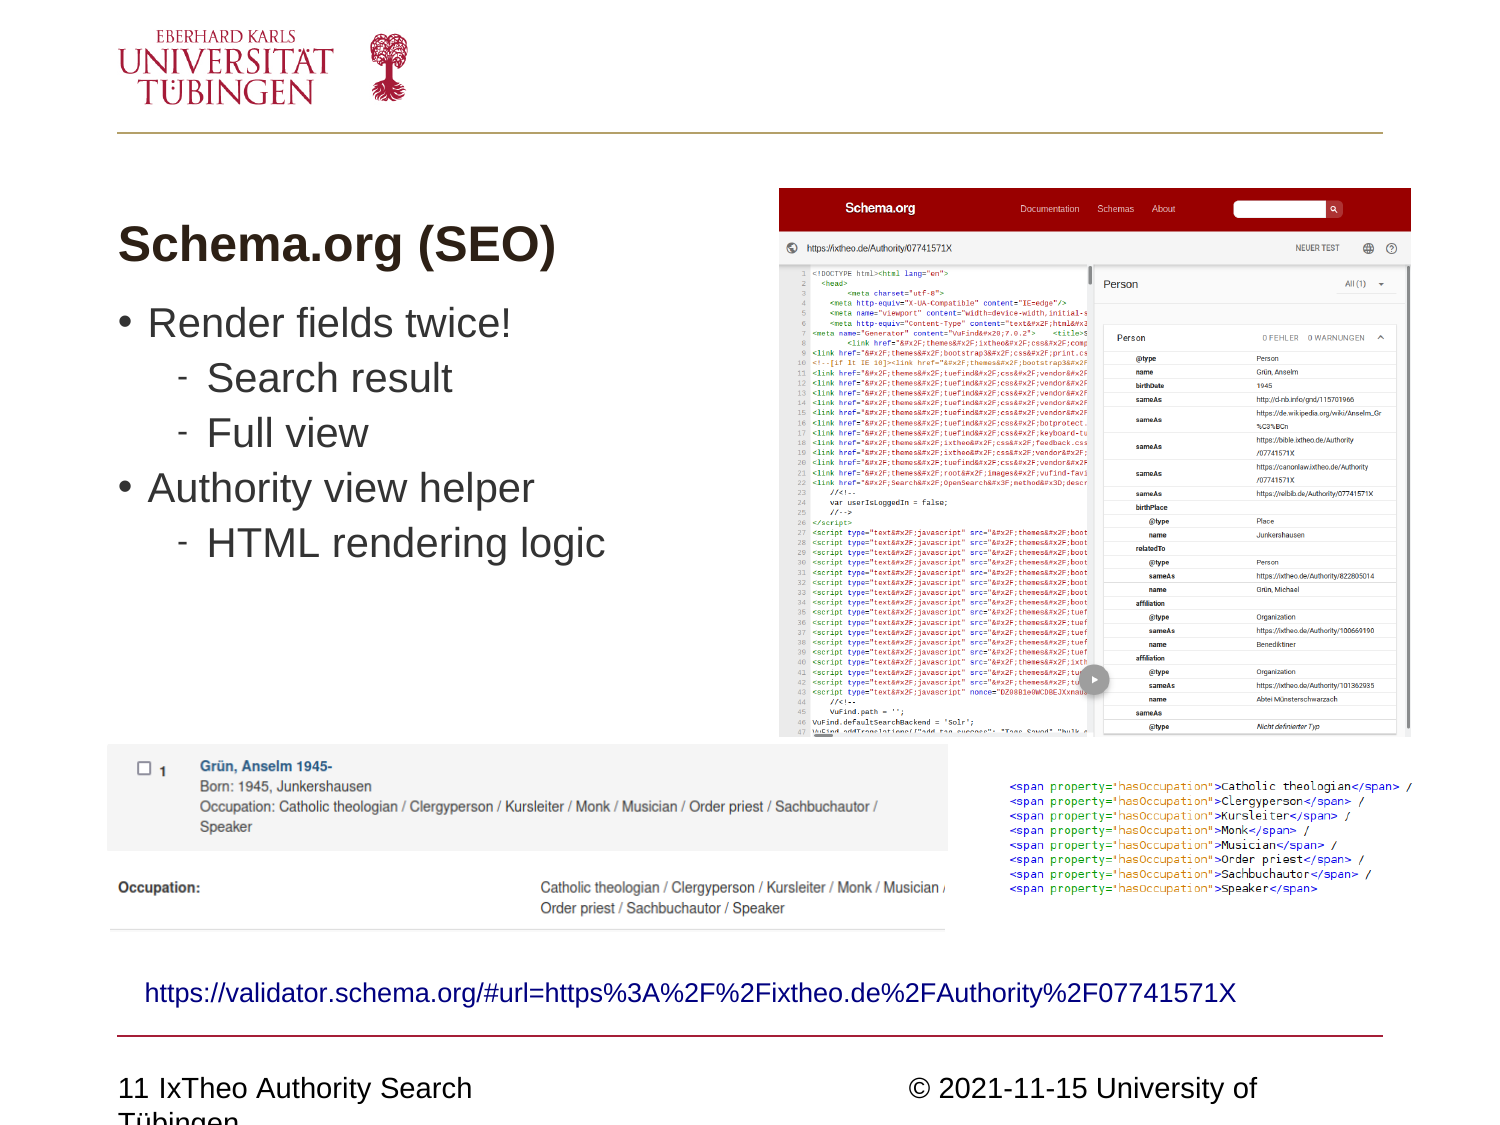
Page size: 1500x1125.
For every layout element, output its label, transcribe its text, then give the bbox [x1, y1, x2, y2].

picture [107, 873, 945, 932]
title Schema.org (SEO) [117, 211, 779, 272]
picture [1003, 777, 1418, 898]
picture [117, 29, 408, 105]
picture [106, 744, 948, 851]
list Render fields twice! Search result Full view Authority view helper HTML rendering logic [117, 290, 745, 638]
picture [779, 188, 1411, 737]
text_box https://validator.schema.org/#url=https%3A%2F%2Fixtheo.de%2FAuthority%2F07741571X [129, 968, 1264, 1016]
